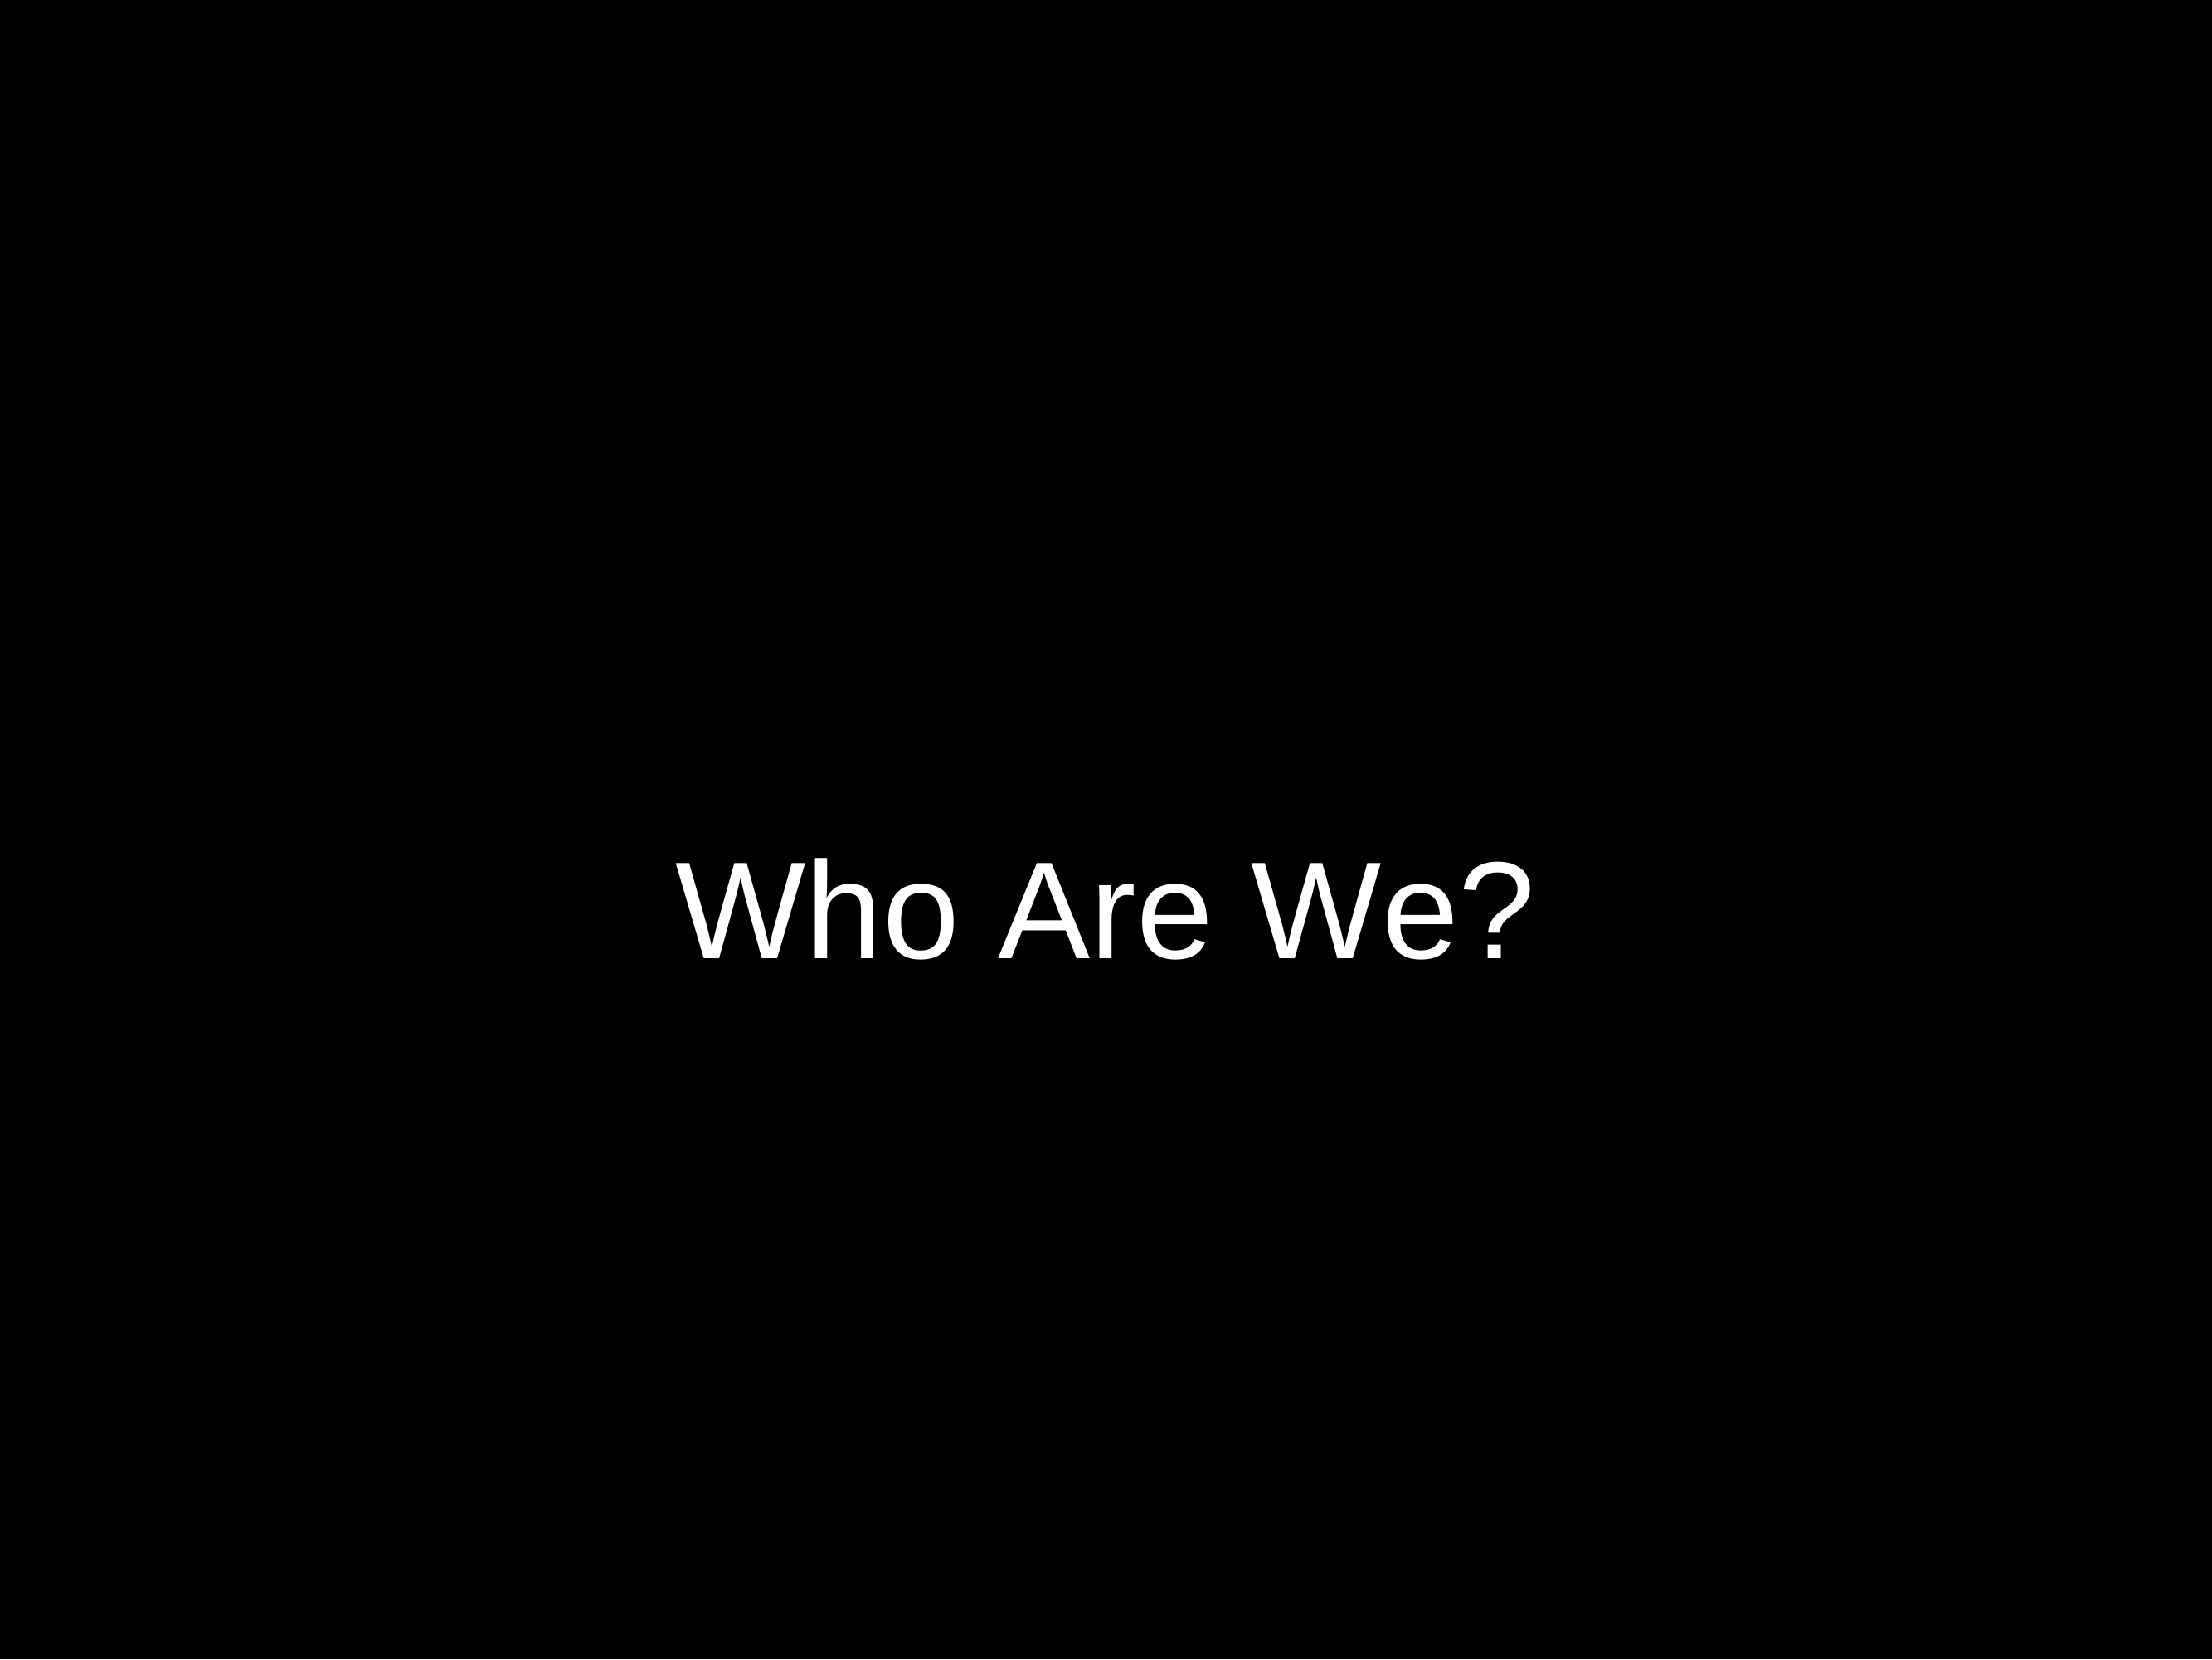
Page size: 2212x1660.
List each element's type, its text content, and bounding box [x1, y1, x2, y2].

text_box Who Are We? [145, 830, 2054, 989]
